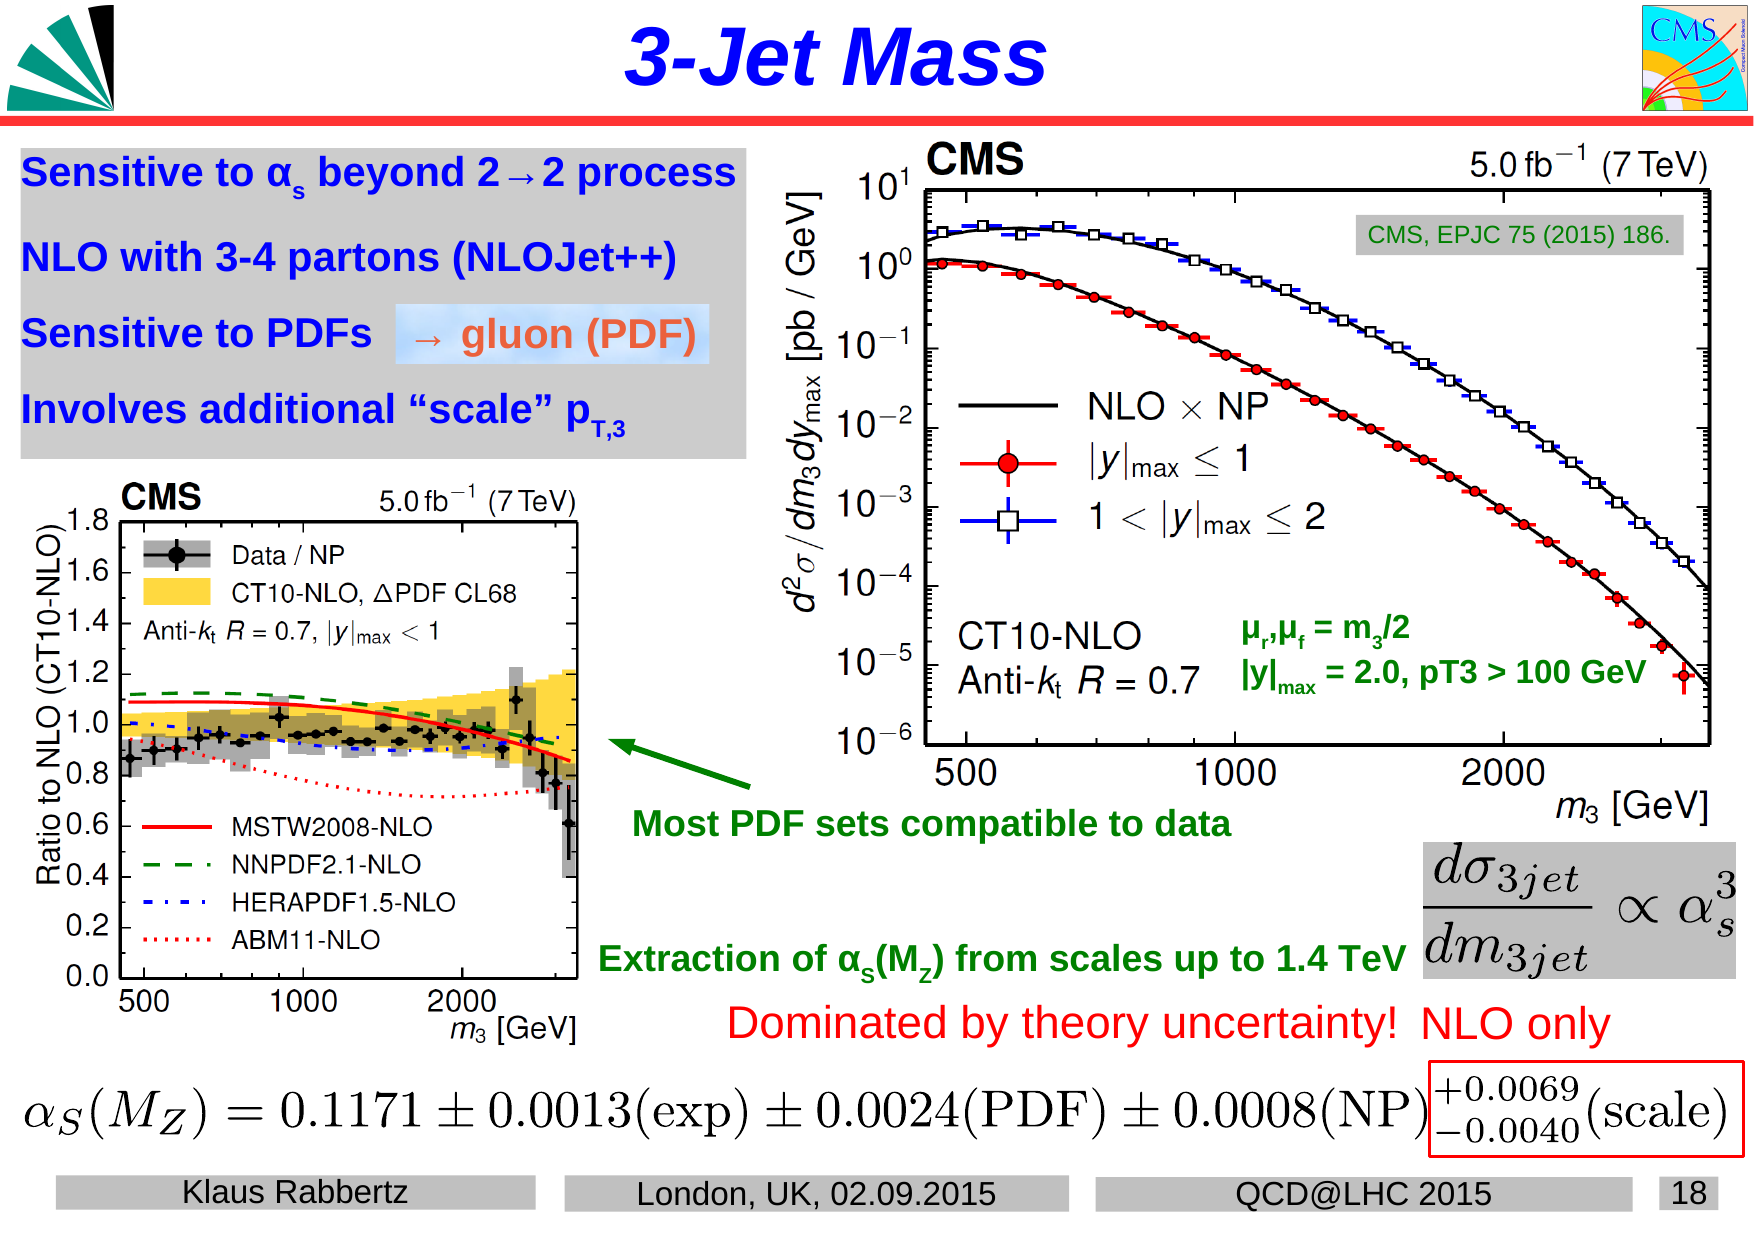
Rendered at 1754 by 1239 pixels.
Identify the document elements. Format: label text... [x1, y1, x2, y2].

text_box CMS, EPJC 75 (2015) 186. [1355, 214, 1684, 256]
text_box μr,μf = m3/2 |y|max = 2.0, pT3 > 100 GeV [1228, 602, 1659, 706]
text_box Most PDF sets compatible to data [620, 796, 1245, 850]
text_box Dominated by theory uncertainty! [714, 995, 1411, 1055]
list Sensitive to αs beyond 2→2 process NLO with 3-4 partons (NLOJet++) Sensitive to PDFs Involves additional “scale” pT,3 [20, 148, 747, 459]
picture [7, 5, 114, 112]
picture [778, 134, 1754, 827]
text_box → gluon (PDF) [395, 304, 710, 364]
text_box Extraction of αS(MZ) from scales up to 1.4 TeV [586, 931, 1417, 995]
title 3-Jet Mass [129, 0, 1545, 114]
picture [34, 476, 605, 1046]
text_box [22, 1076, 1428, 1147]
text_box [1431, 1076, 1731, 1147]
picture [1423, 842, 1736, 980]
text_box NLO only [1408, 992, 1623, 1056]
picture [1642, 5, 1748, 111]
